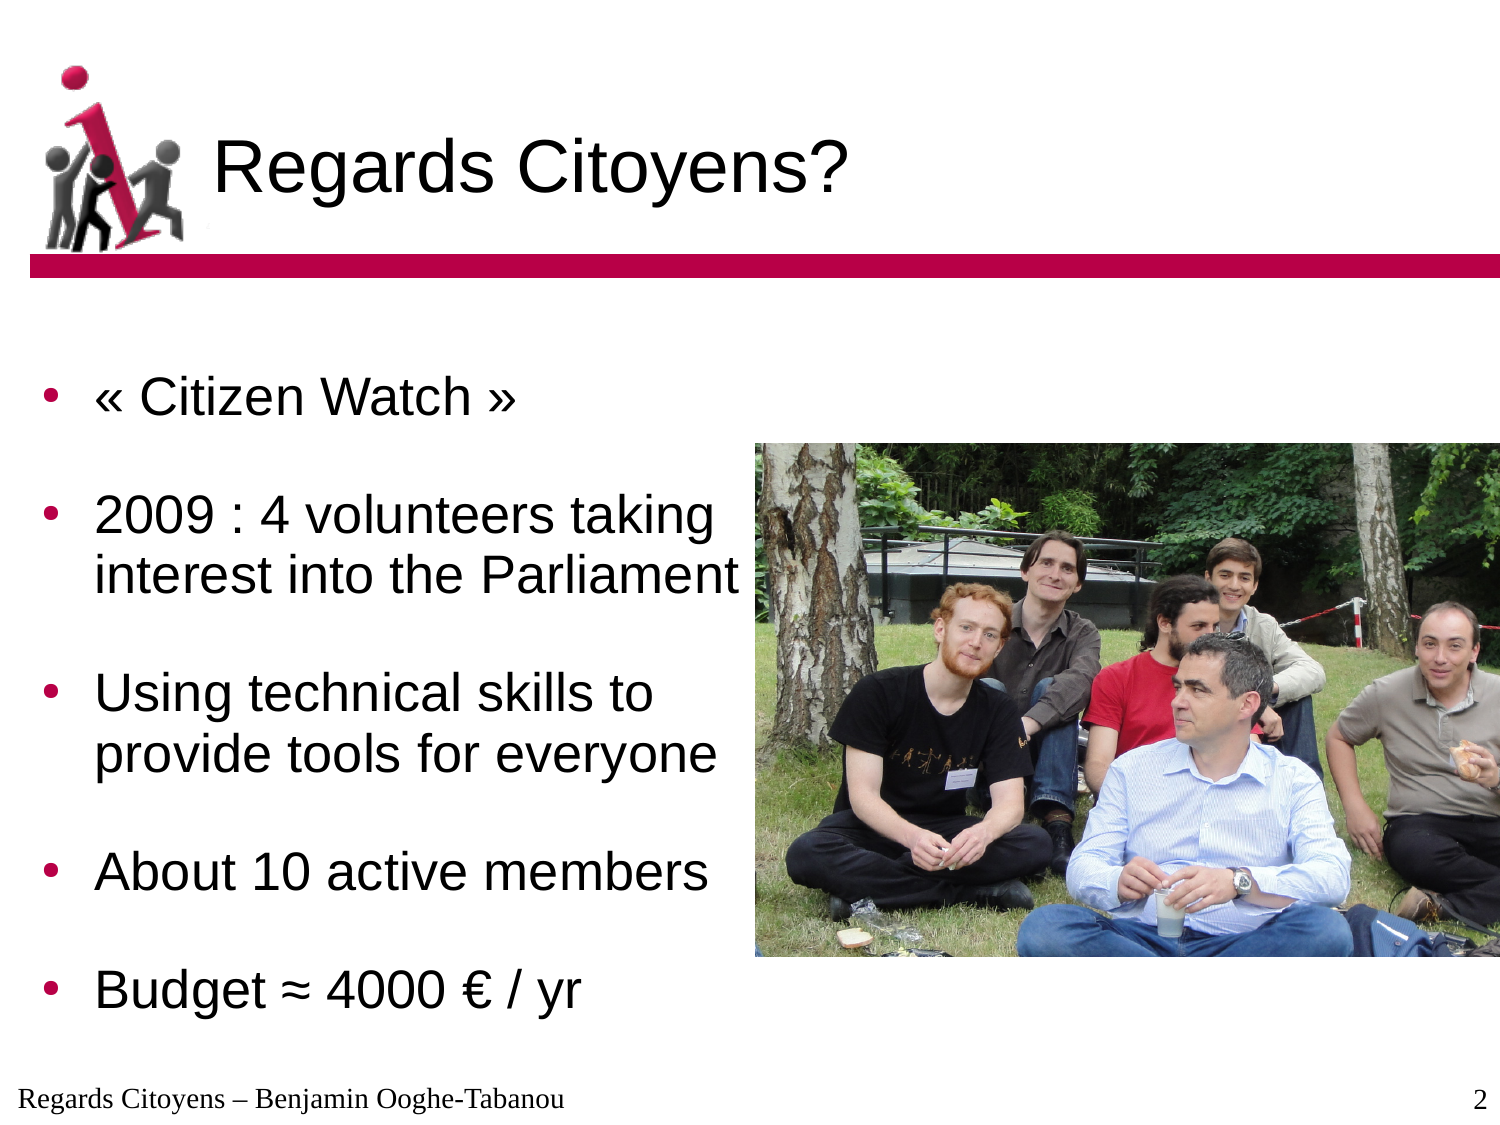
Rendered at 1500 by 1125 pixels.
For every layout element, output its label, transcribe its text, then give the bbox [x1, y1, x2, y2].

picture [755, 443, 1500, 957]
title Regards Citoyens? [212, 70, 1500, 264]
list « Citizen Watch » 2009 : 4 volunteers taking interest into the Parliament Using technical skills to provide tools for everyone About 10 active members Budget ≈ 4000 € / yr [23, 366, 762, 1125]
picture [29, 61, 210, 254]
